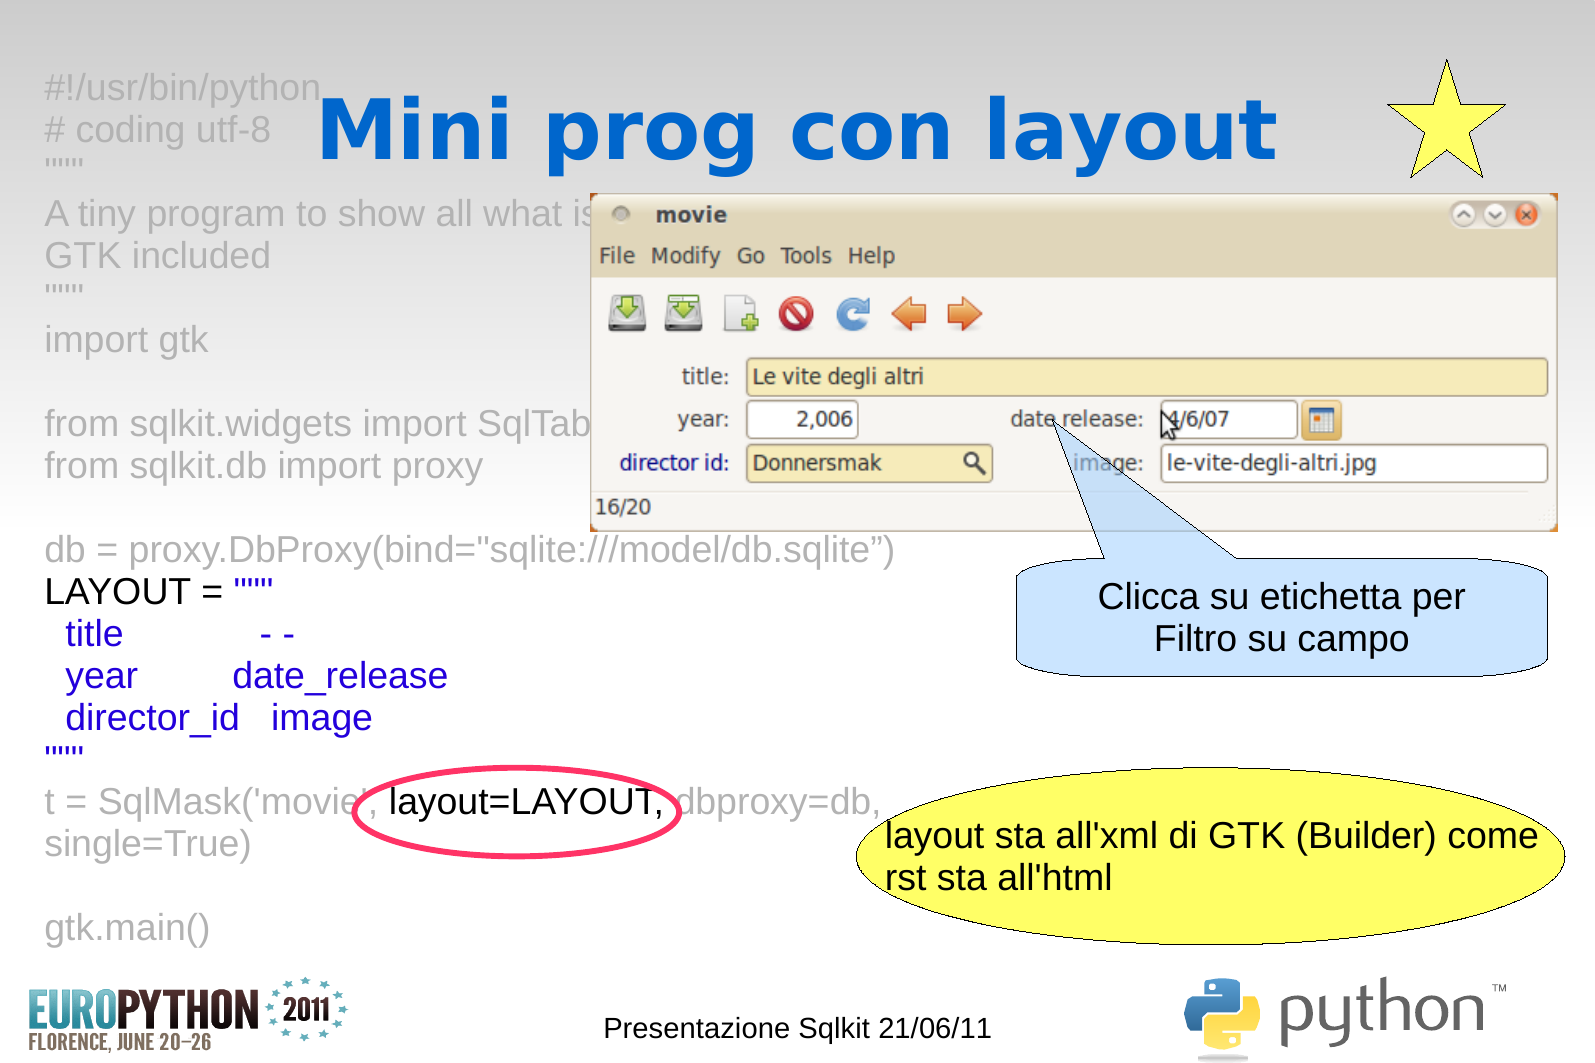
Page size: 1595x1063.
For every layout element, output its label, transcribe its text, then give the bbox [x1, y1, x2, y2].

text_box [1387, 59, 1506, 178]
picture [590, 193, 1558, 532]
title Mini prog con layout [79, 49, 1515, 193]
text_box [354, 767, 680, 857]
text_box Clicca su etichetta per Filtro su campo [1016, 419, 1548, 677]
text_box layout sta all'xml di GTK (Builder) come rst sta all'html [856, 767, 1566, 945]
text_box #!/usr/bin/python # coding utf-8 """ A tiny program to show all what is needed, GTK included """ import gtk from sqlkit.widgets import SqlTable, SqlMask from sqlkit.db import proxy db = proxy.DbProxy(bind="sqlite:///model/db.sqlite”) LAYOUT = """ title - - year date_release director_id image """ t = SqlMask('movie', layout=LAYOUT, dbproxy=db, single=True) gtk.main() [29, 59, 1031, 956]
picture [29, 974, 355, 1058]
